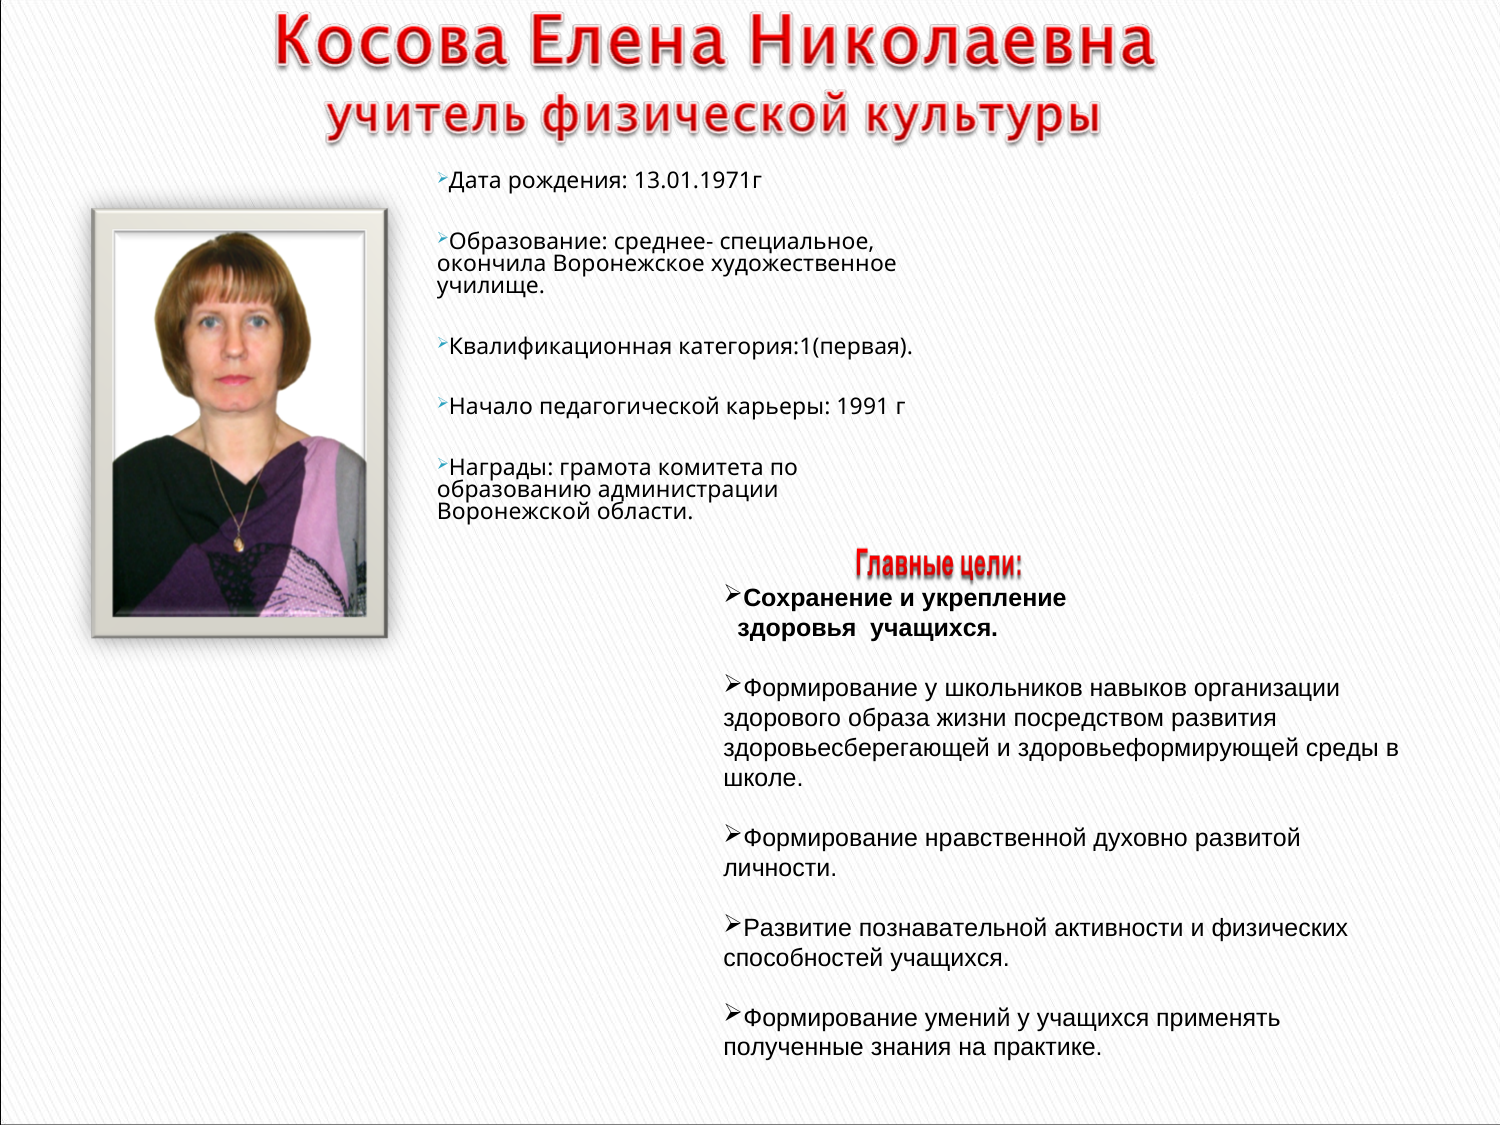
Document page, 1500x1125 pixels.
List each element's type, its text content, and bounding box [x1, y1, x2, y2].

picture [0, 0, 1500, 1125]
text_box Сохранение и укрепление здоровья учащихся. Формирование у школьников навыков организации здорового образа жизни посредством развития здоровьесберегающей и здоровьеформирующей среды в школе. Формирование нравственной духовно развитой личности. Развитие познавательной активности и физических способностей учащихся. Формирование умений у учащихся применять полученные знания на практике. [708, 574, 1418, 1069]
text_box Дата рождения: 13.01.1971г Образование: среднее- специальное, окончила Воронежское художественное училище. Квалификационная категория:1(первая). Начало педагогической карьеры: 1991 г Награды: грамота комитета по образованию администрации Воронежской области. [421, 163, 950, 657]
